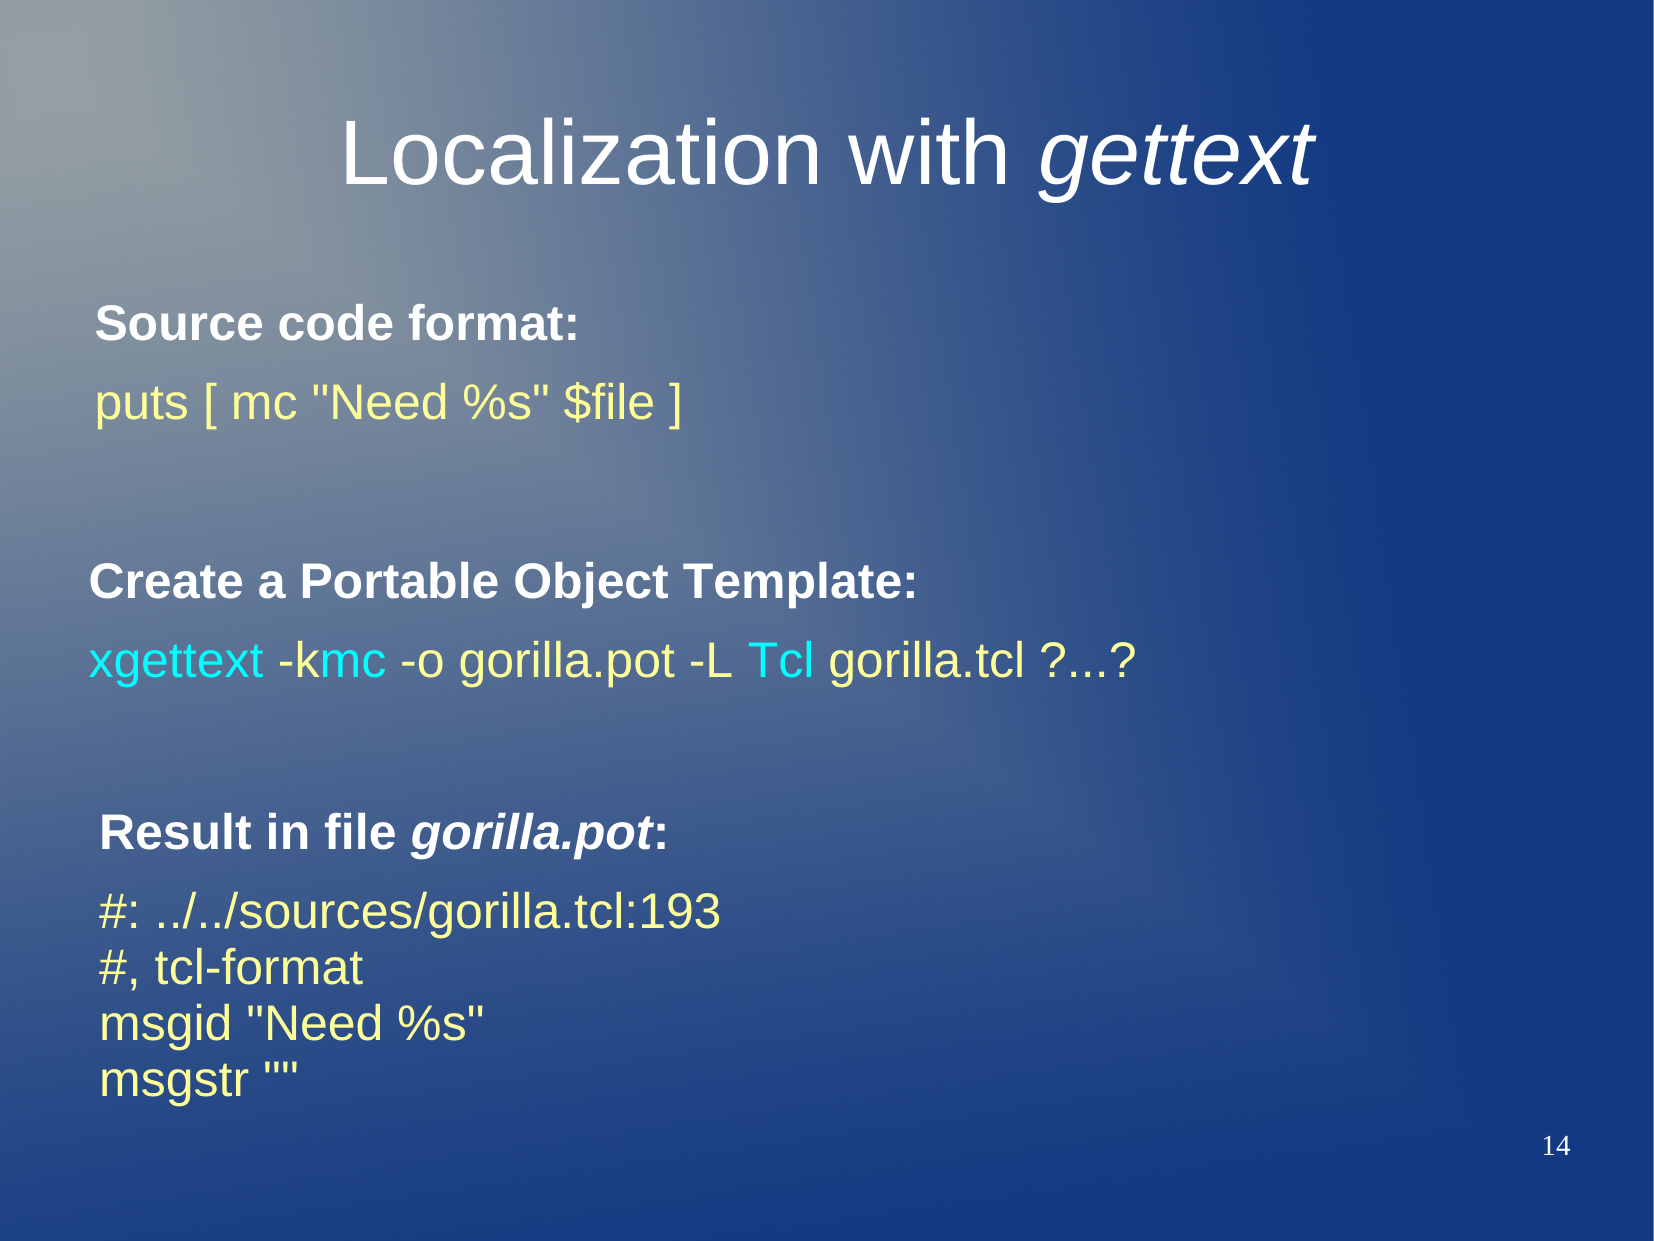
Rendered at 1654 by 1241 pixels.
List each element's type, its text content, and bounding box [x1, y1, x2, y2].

picture [0, 0, 1654, 1241]
text_box Result in file gorilla.pot: #: ../../sources/gorilla.tcl:193 #, tcl-format msgid "Need %s" msgstr "" [99, 804, 1458, 1107]
text_box Create a Portable Object Template: xgettext -kmc -o gorilla.pot -L Tcl gorilla.tcl ?...? [88, 553, 1447, 689]
title Localization with gettext [82, 49, 1571, 257]
text_box Source code format: puts [ mc "Need %s" $file ] [94, 295, 1453, 431]
